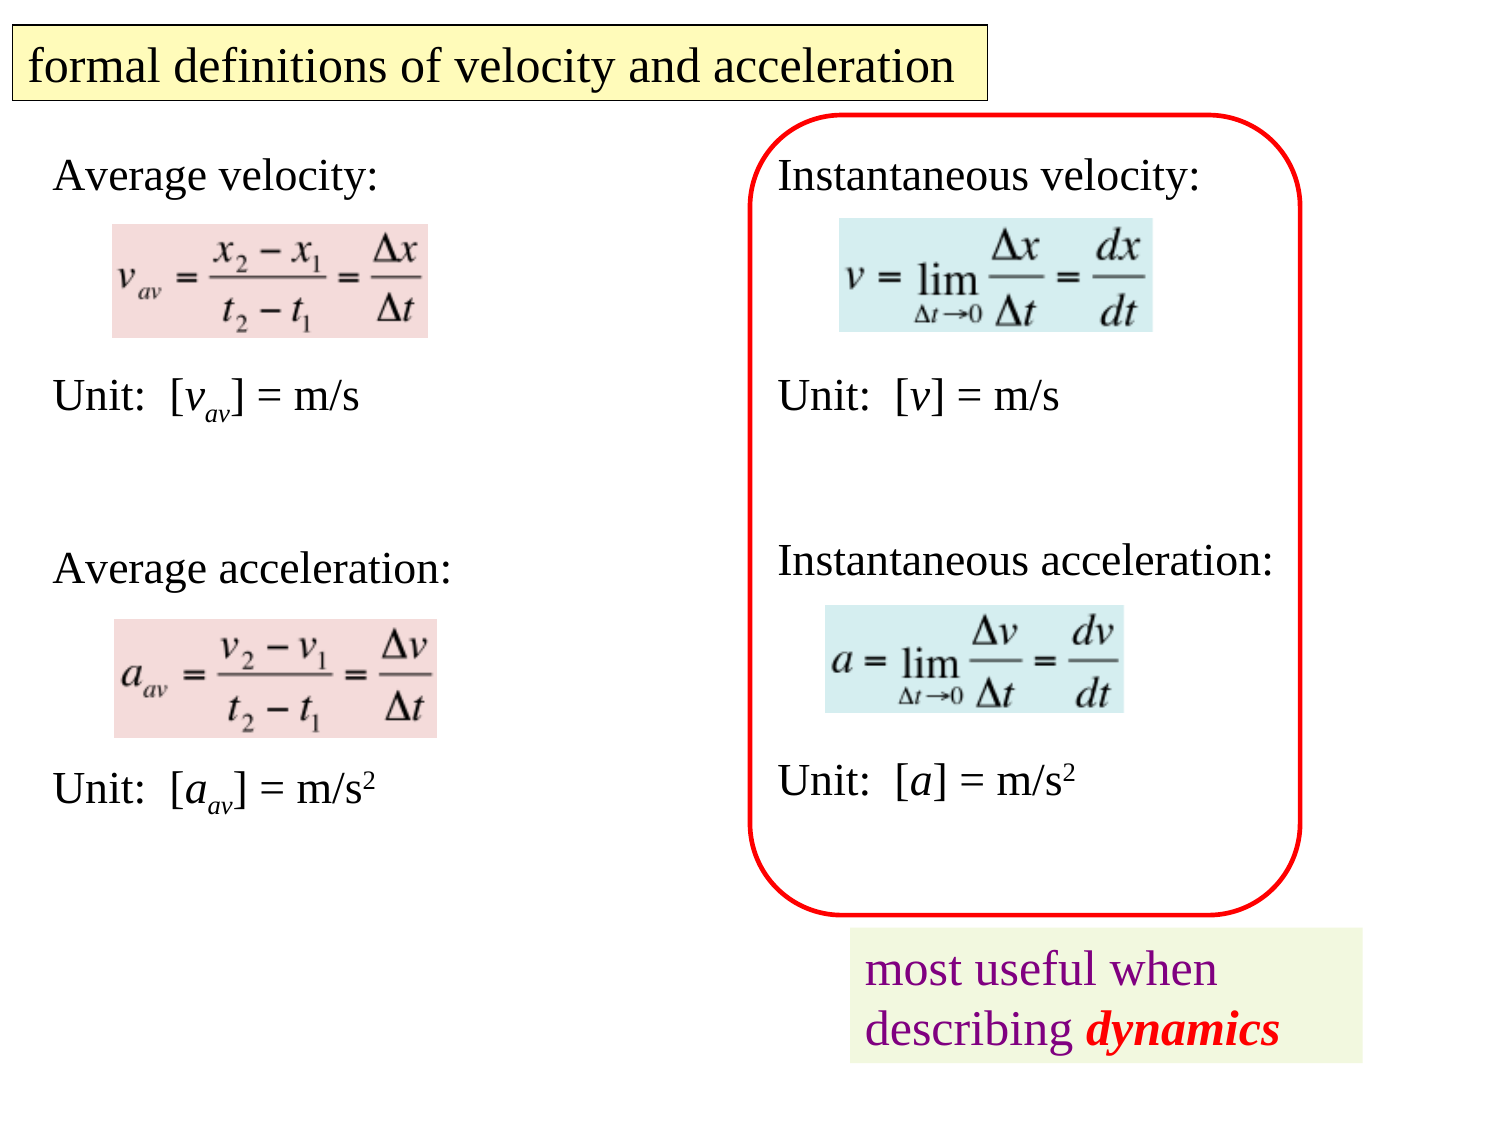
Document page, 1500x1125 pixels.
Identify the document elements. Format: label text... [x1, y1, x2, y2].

picture [114, 619, 437, 738]
text_box Instantaneous velocity: Unit: [v] = m/s Instantaneous acceleration: Unit: [a] = m/s2 [762, 137, 1297, 813]
text_box Average velocity: Unit: [vav] = m/s Average acceleration: Unit: [aav] = m/s2 [37, 137, 750, 828]
text_box most useful when describing dynamics [850, 927, 1363, 1064]
text_box Instantaneous velocity: Unit: [v] = m/s Instantaneous acceleration: Unit: [a] = m/s2 [1273, 137, 1475, 813]
picture [825, 605, 1126, 713]
picture [839, 218, 1155, 332]
picture [112, 224, 428, 338]
text_box formal definitions of velocity and acceleration [12, 24, 988, 101]
